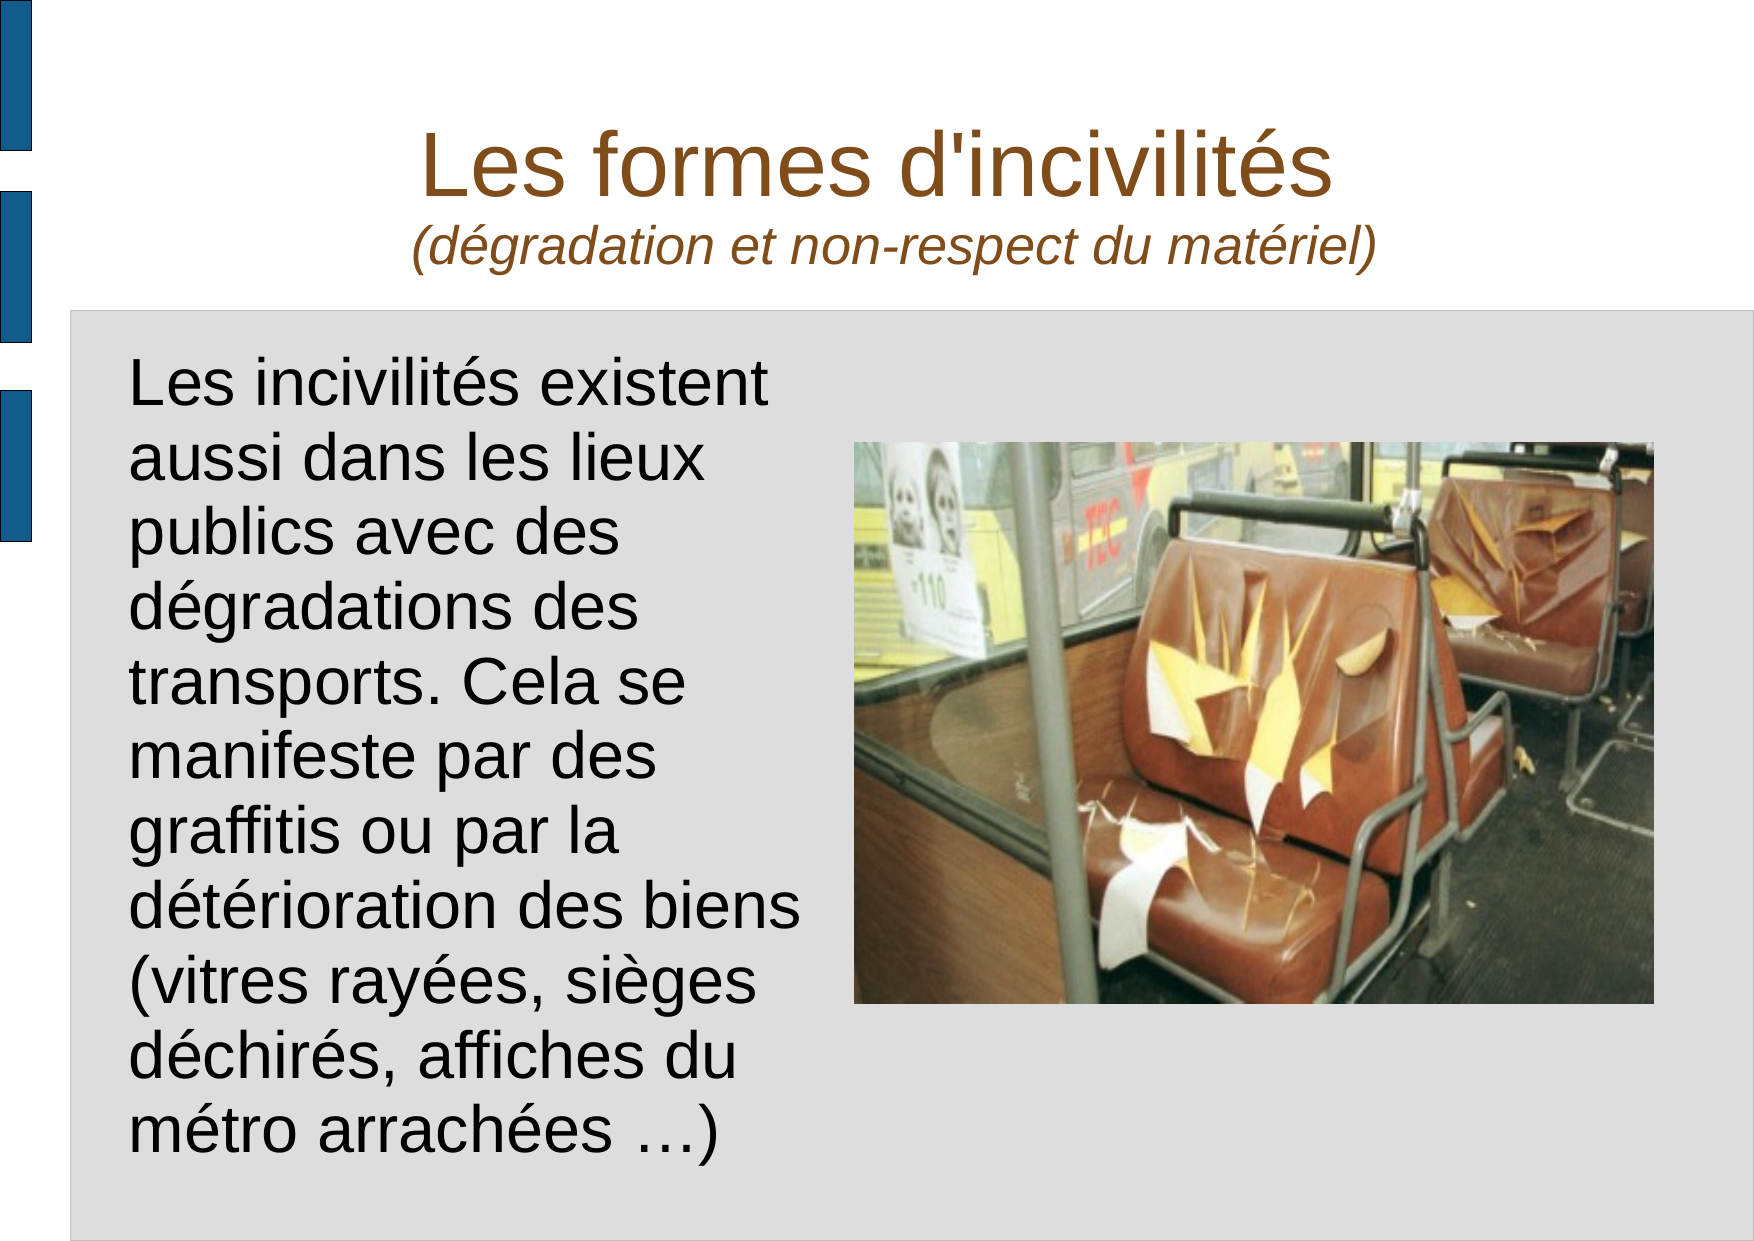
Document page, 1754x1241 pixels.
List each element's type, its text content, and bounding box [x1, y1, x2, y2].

picture [854, 442, 1654, 1004]
title Les formes d'incivilités (dégradation et non-respect du matériel) [128, 91, 1627, 299]
list Les incivilités existent aussi dans les lieux publics avec des dégradations des transports. Cela se manifeste par des graffitis ou par la détérioration des biens (vitres rayées, sièges déchirés, affiches du métro arrachées …) [128, 344, 860, 1241]
